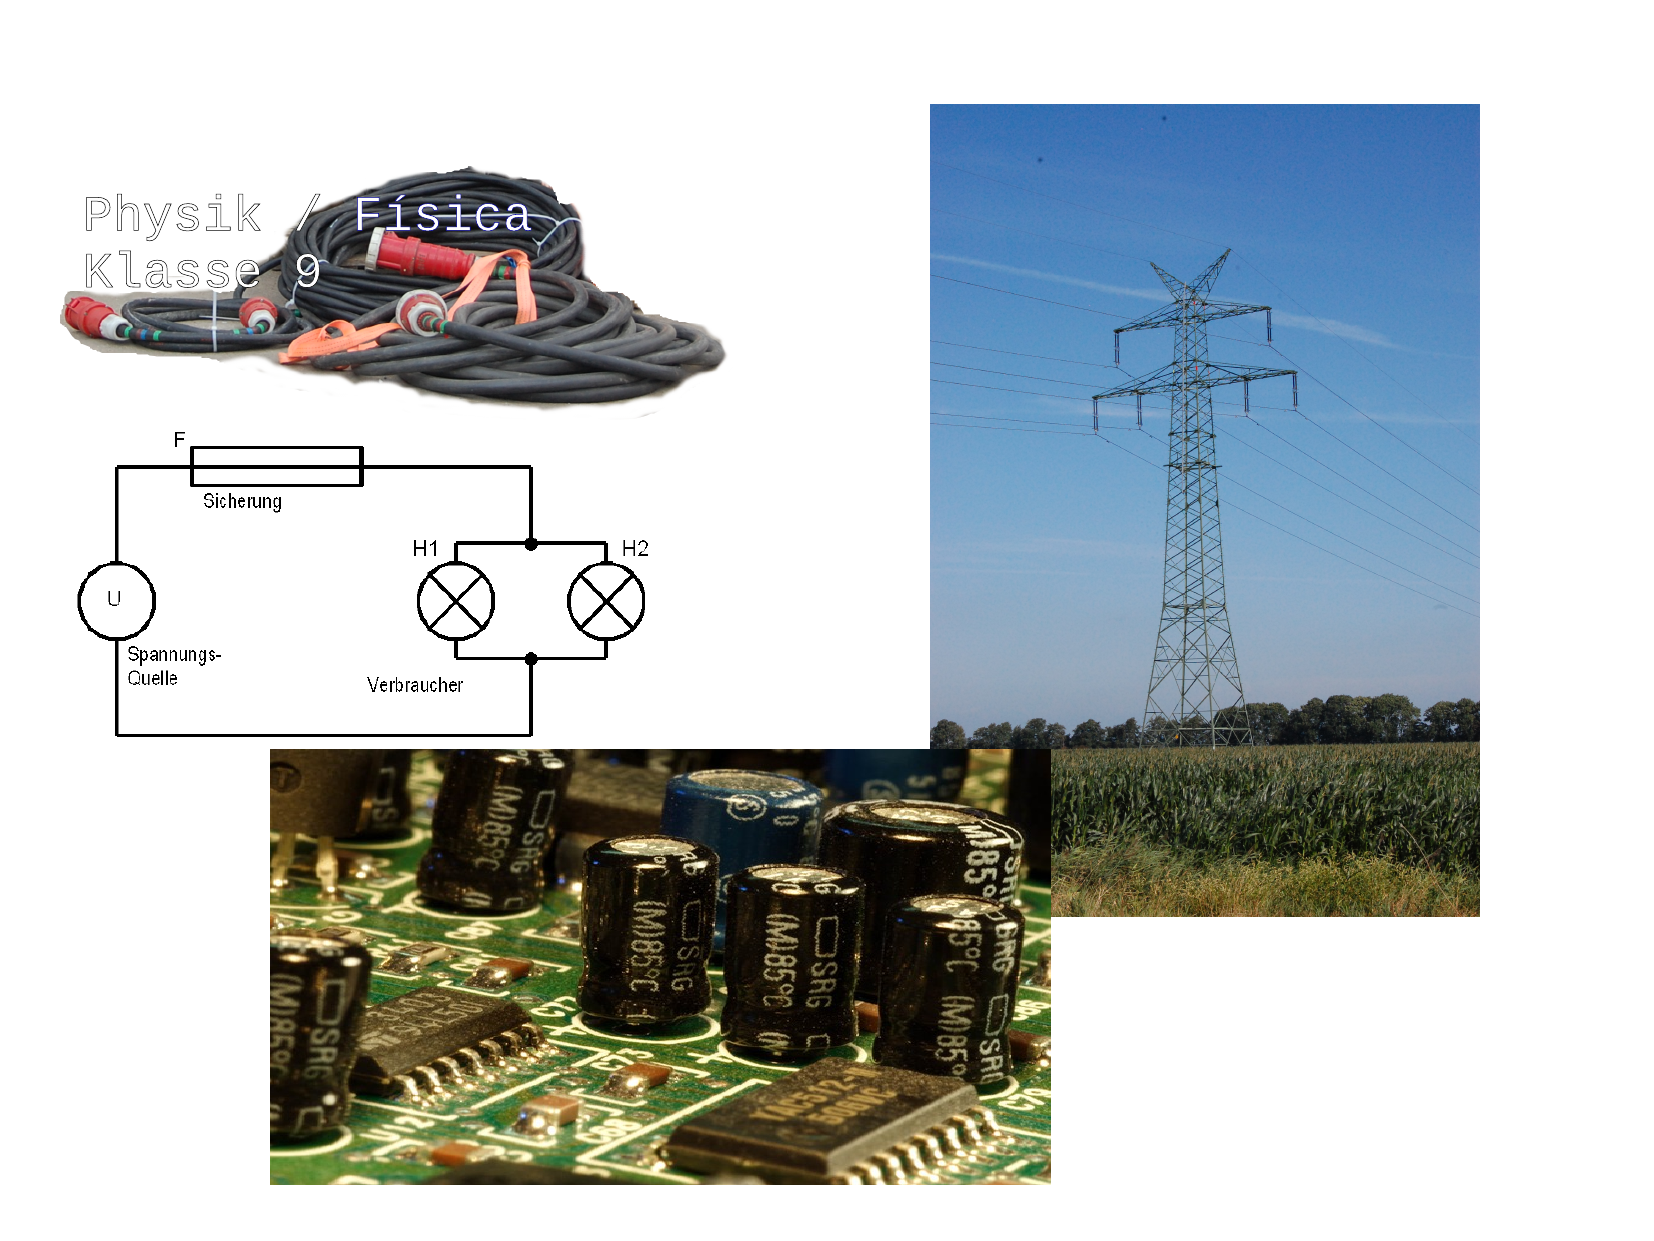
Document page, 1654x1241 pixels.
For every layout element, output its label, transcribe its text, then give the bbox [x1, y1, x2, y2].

picture [60, 104, 1480, 1186]
subtitle Physik / Física Klasse 9 [82, 115, 736, 376]
